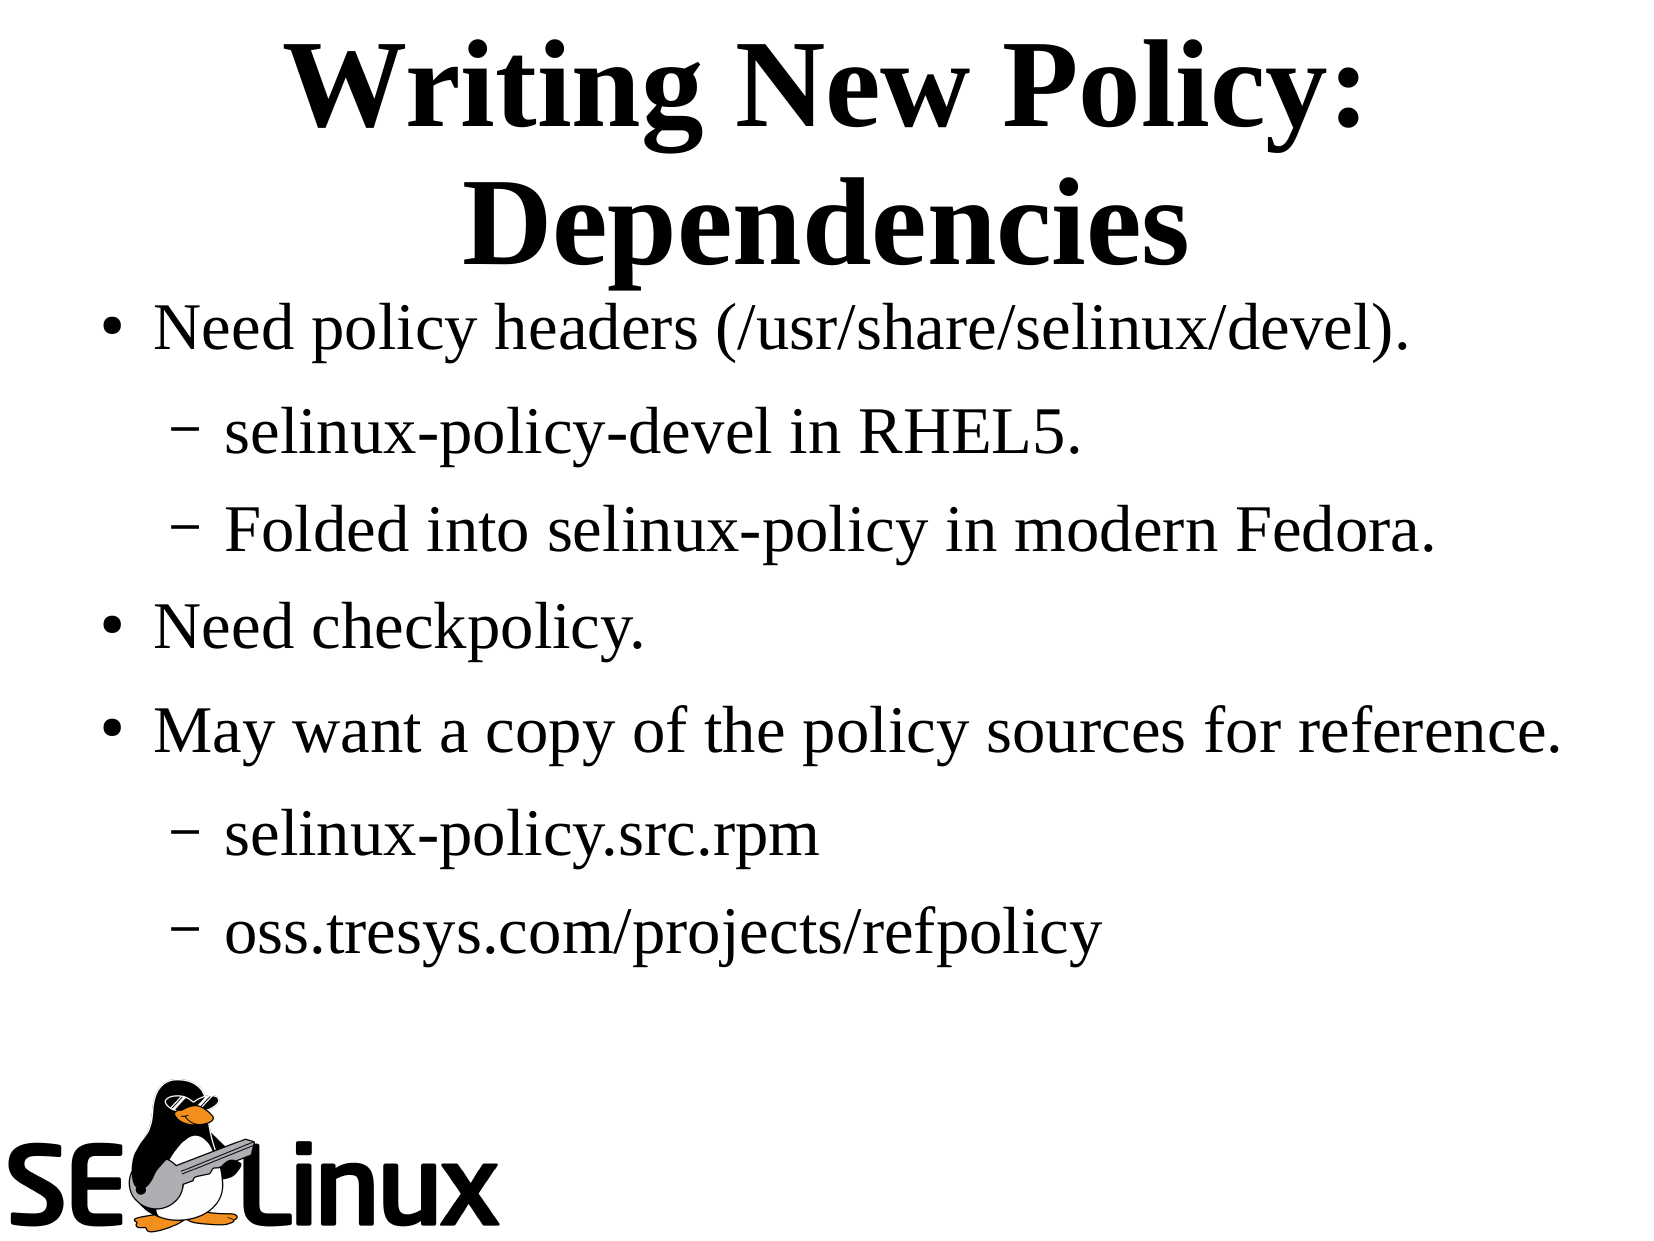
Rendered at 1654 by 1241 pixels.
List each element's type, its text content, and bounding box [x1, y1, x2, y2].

title Writing New Policy: Dependencies [82, 14, 1571, 290]
list Need policy headers (/usr/share/selinux/devel). selinux-policy-devel in RHEL5. Folded into selinux-policy in modern Fedora. Need checkpolicy. May want a copy of the policy sources for reference. selinux-policy.src.rpm oss.tresys.com/projects/refpolicy [82, 290, 1571, 1010]
picture [0, 919, 526, 1241]
